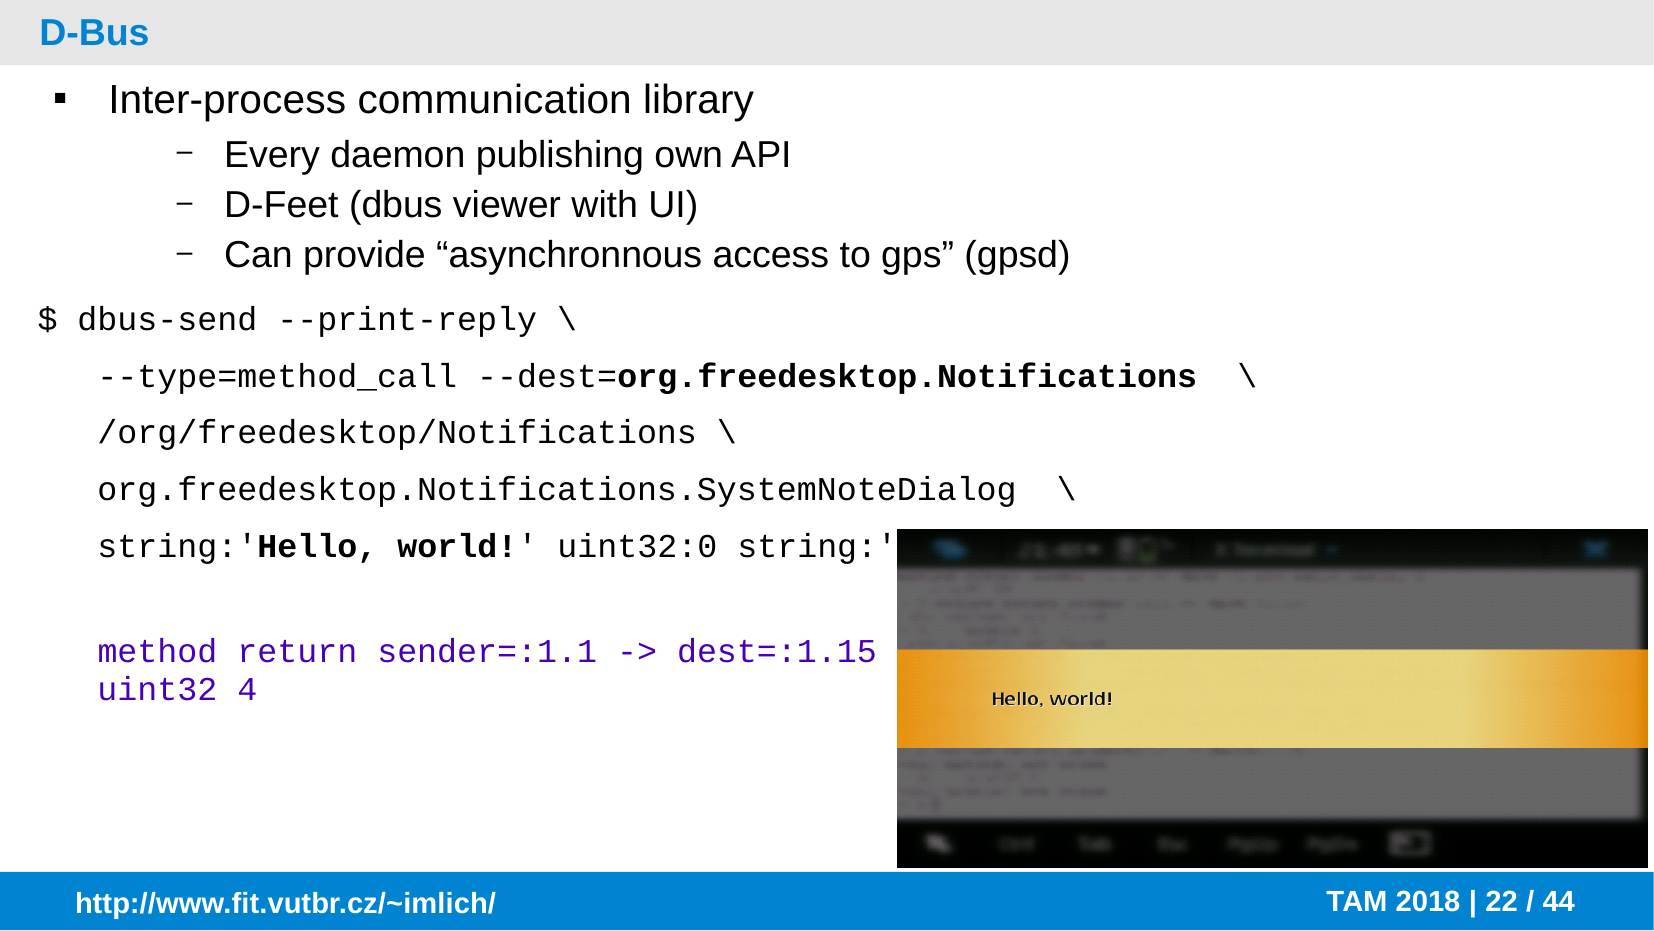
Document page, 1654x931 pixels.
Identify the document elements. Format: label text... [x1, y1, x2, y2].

list Inter-process communication library Every daemon publishing own API D-Feet (dbus viewer with UI) Can provide “asynchronnous access to gps” (gpsd) $ dbus-send --print-reply \ --type=method_call --dest=org.freedesktop.Notifications \ /org/freedesktop/Notifications \ org.freedesktop.Notifications.SystemNoteDialog \ string:'Hello, world!' uint32:0 string:'NAO OK!' \ method return sender=:1.1 -> dest=:1.15 uint32 4 [37, 76, 1613, 844]
title D-Bus [39, 4, 1615, 61]
picture [897, 529, 1648, 868]
